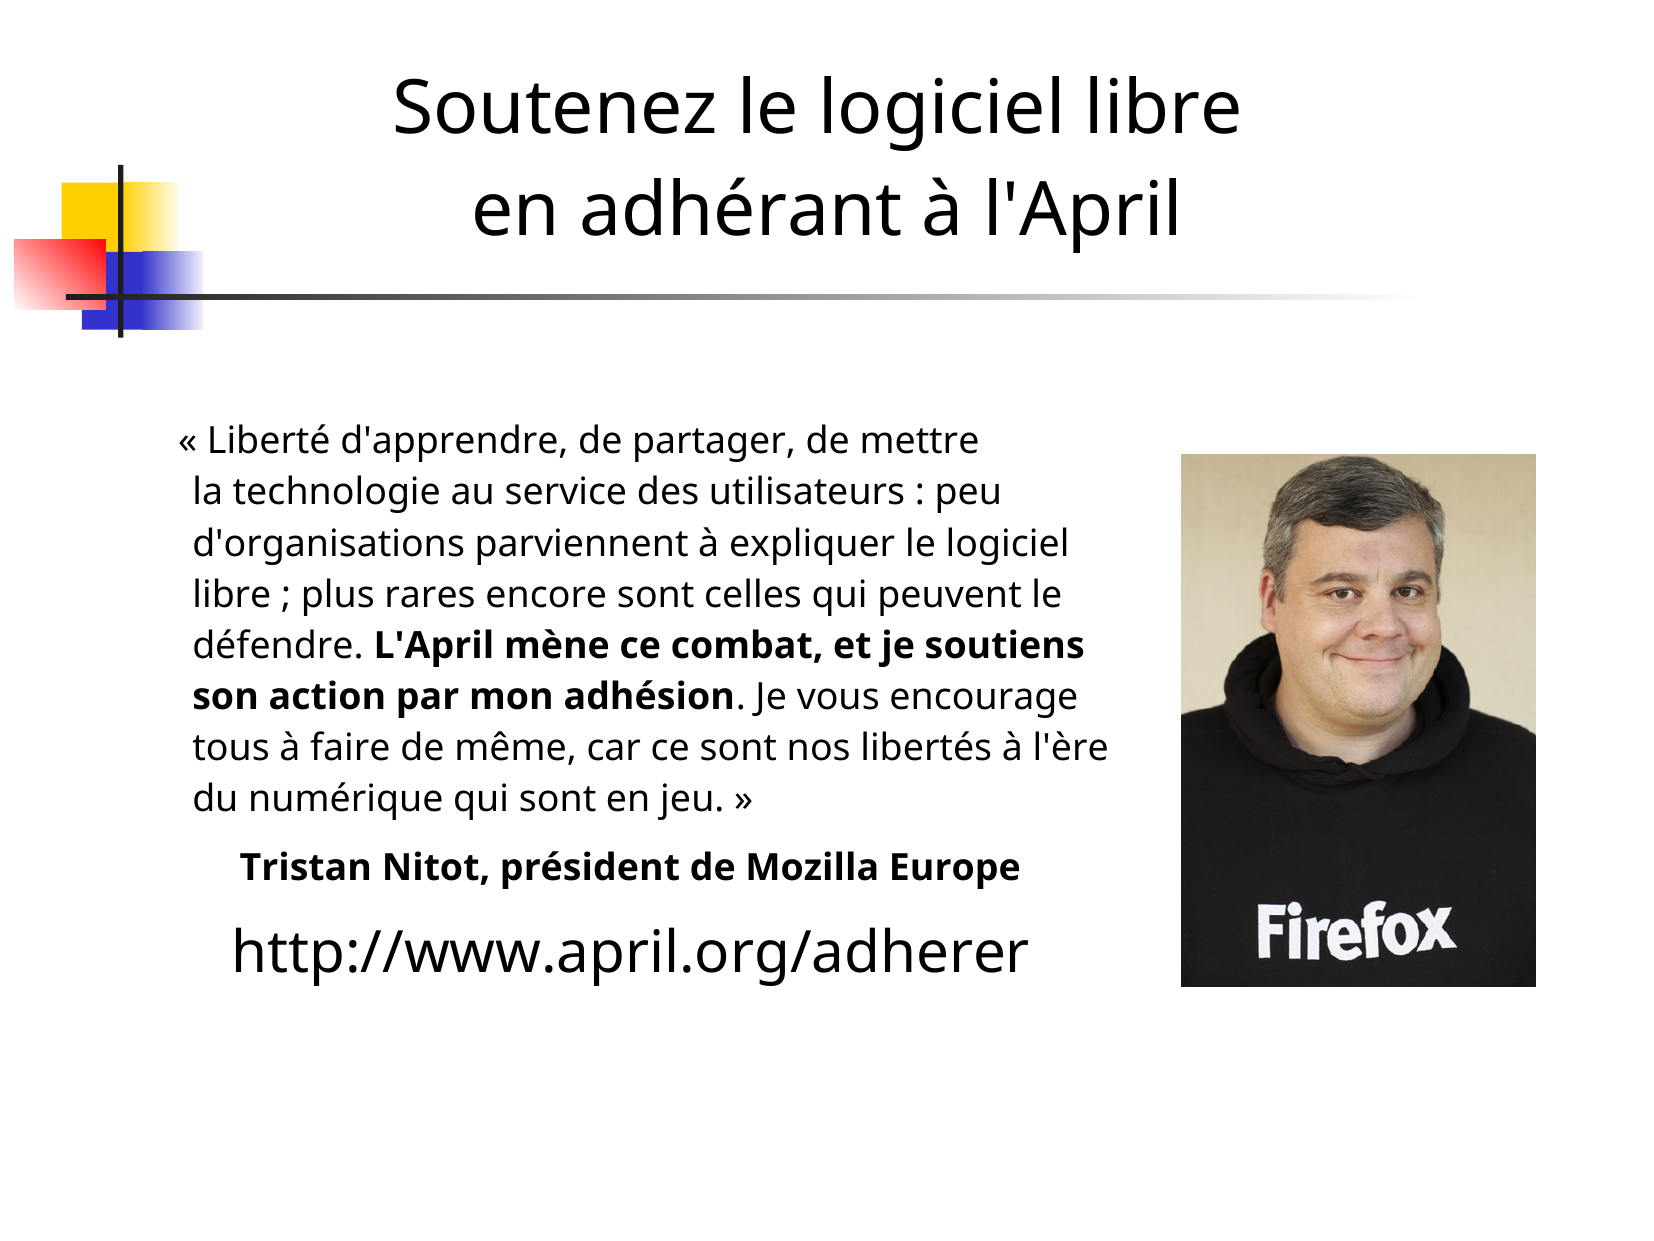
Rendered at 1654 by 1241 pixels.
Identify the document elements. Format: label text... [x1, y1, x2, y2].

picture [1181, 454, 1536, 987]
title Soutenez le logiciel libre en adhérant à l'April [121, 69, 1534, 344]
list « Liberté d'apprendre, de partager, de mettre la technologie au service des utilisateurs : peu d'organisations parviennent à expliquer le logiciel libre ; plus rares encore sont celles qui peuvent le défendre. L'April mène ce combat, et je soutiens son action par mon adhésion. Je vous encourage tous à faire de même, car ce sont nos libertés à l'ère du numérique qui sont en jeu. » Tristan Nitot, président de Mozilla Europe http://www.april.org/adherer [121, 344, 1123, 1127]
